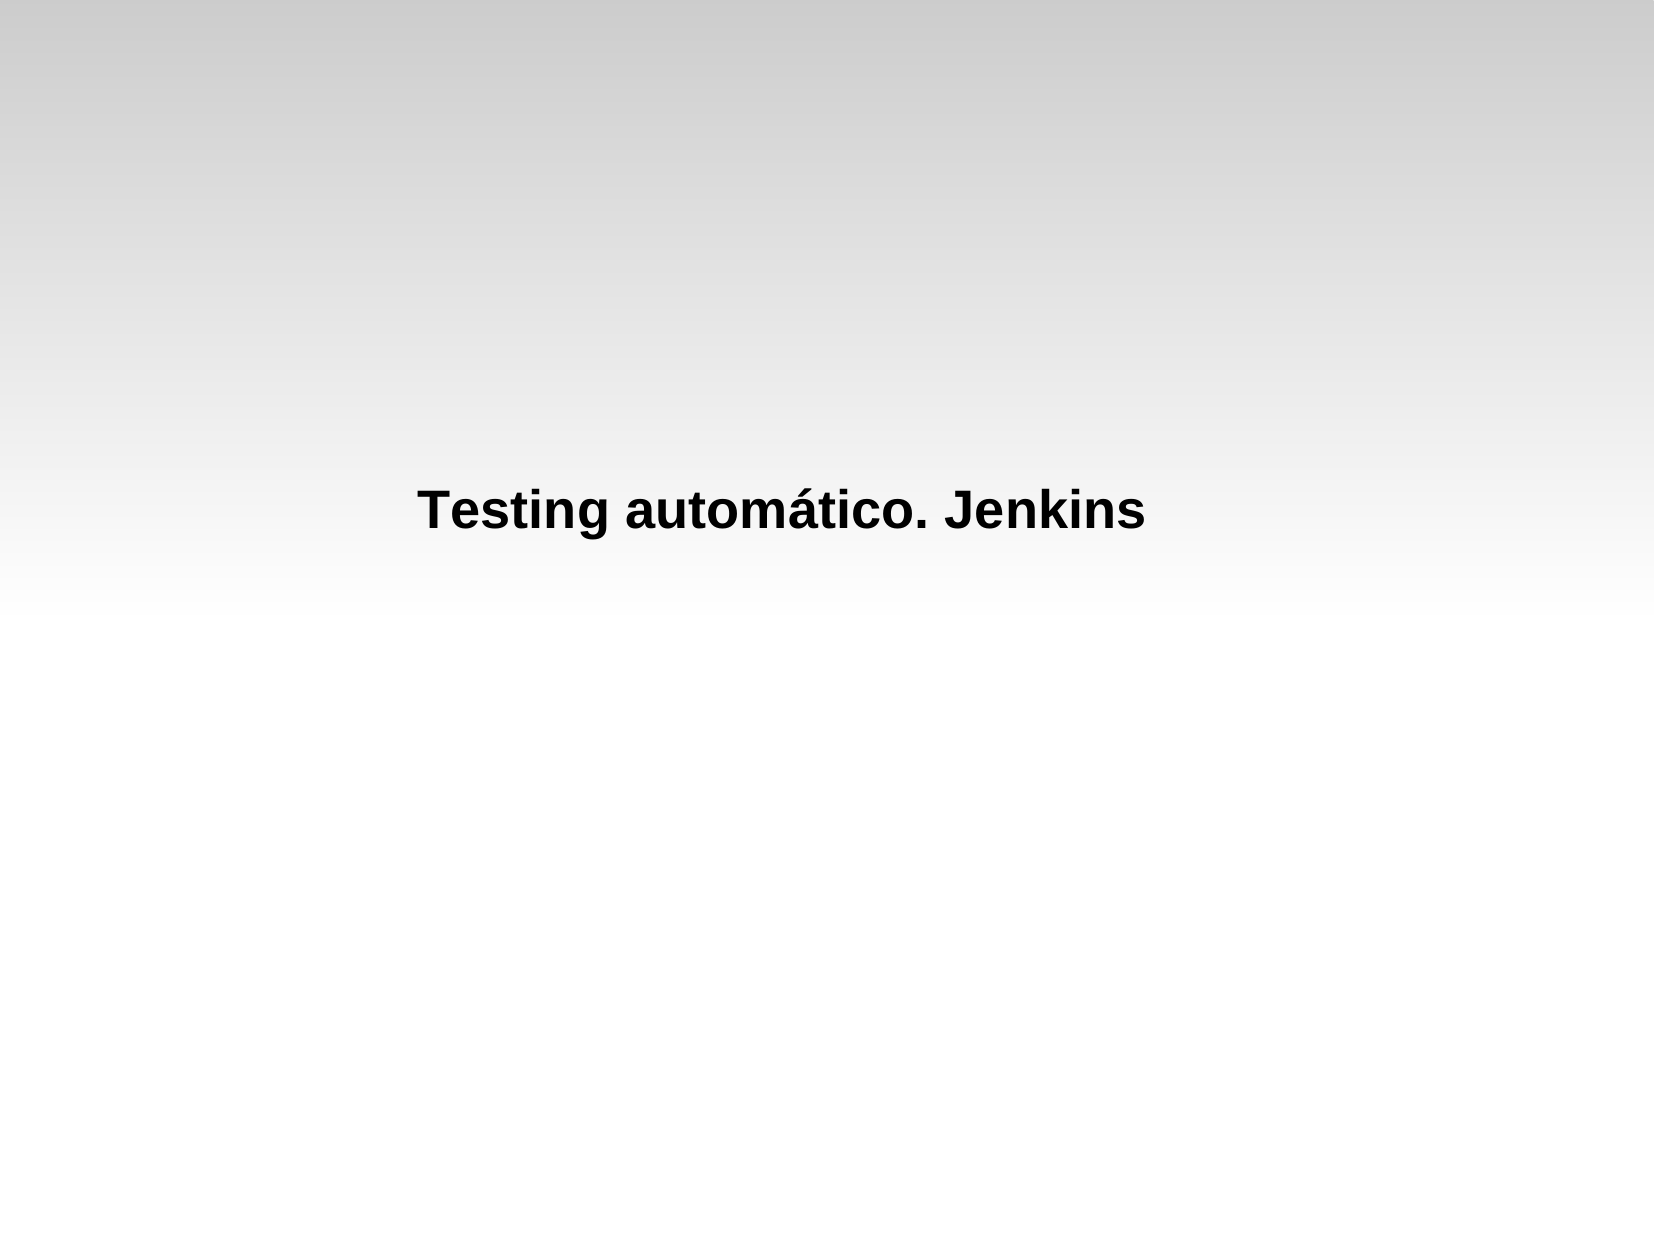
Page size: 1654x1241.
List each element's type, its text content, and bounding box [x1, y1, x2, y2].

text_box Testing automático. Jenkins [236, 472, 1329, 562]
